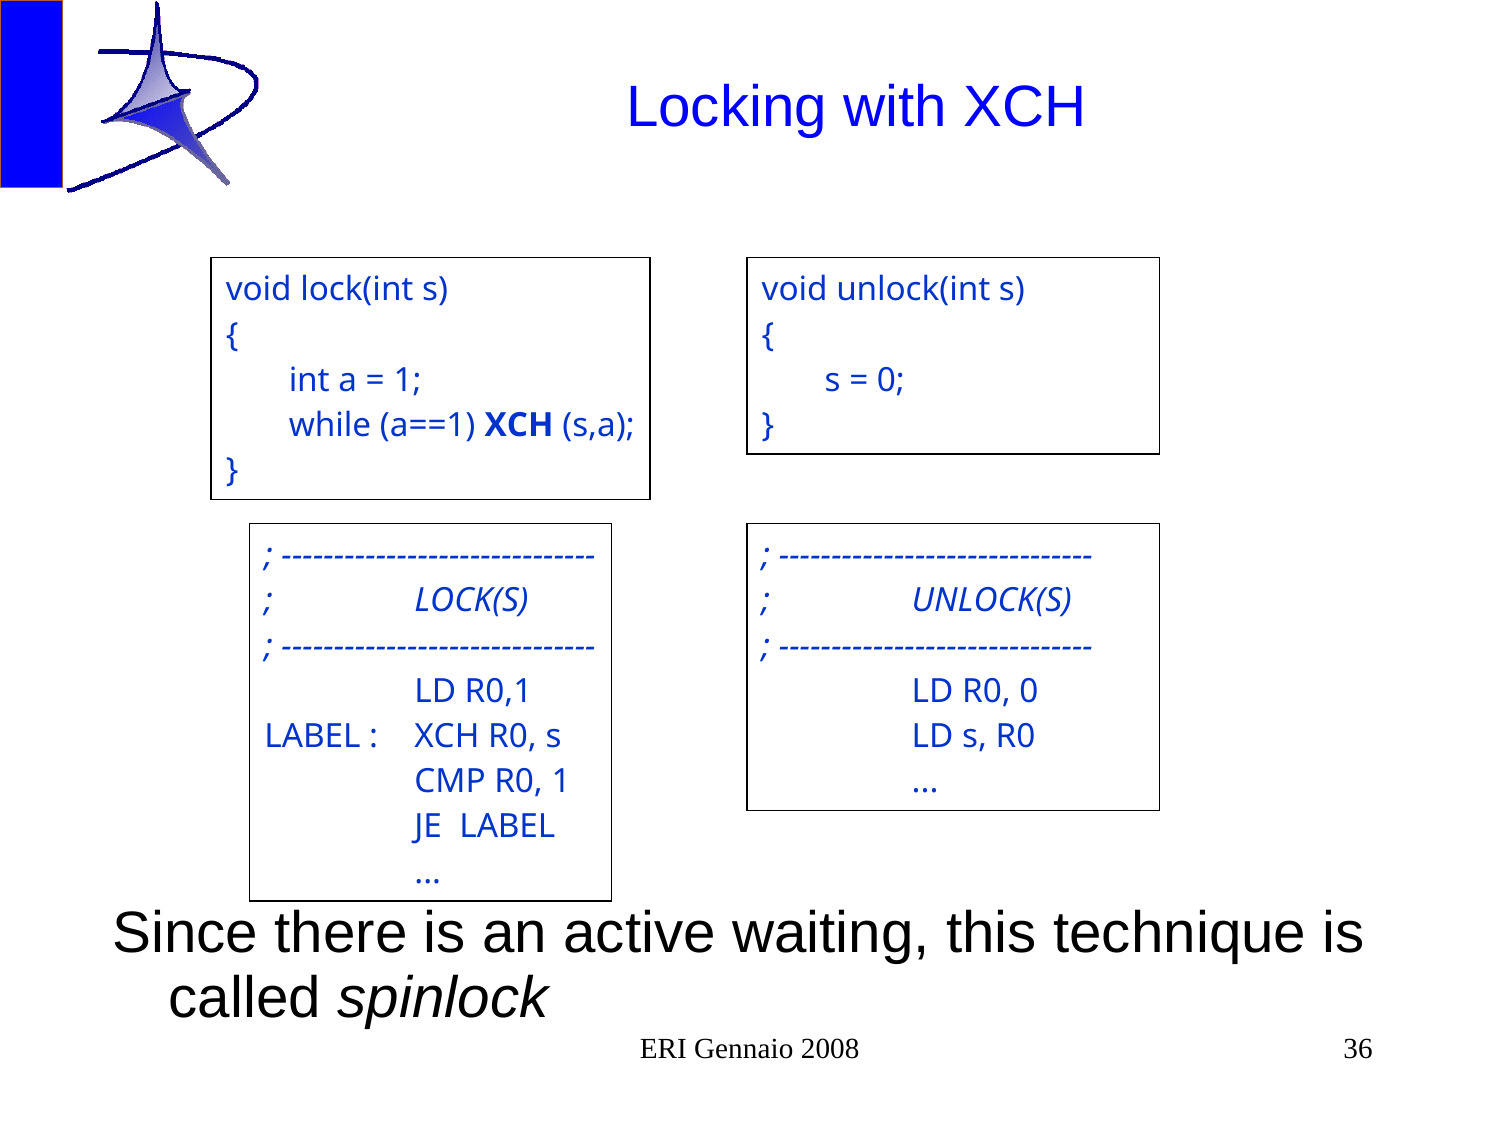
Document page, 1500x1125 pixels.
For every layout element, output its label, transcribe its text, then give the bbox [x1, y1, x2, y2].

text_box ; ------------------------------ ; UNLOCK(S) ; ------------------------------ LD R0, 0 LD s, R0 ... [746, 523, 1160, 811]
title Locking with XCH [262, 32, 1450, 181]
text_box ; ------------------------------ ; LOCK(S) ; ------------------------------ LD R0,1 LABEL : XCH R0, s CMP R0, 1 JE LABEL ... [249, 523, 612, 901]
picture [62, 0, 263, 197]
text_box void unlock(int s) { s = 0; } [746, 257, 1160, 455]
text_box void lock(int s) { int a = 1; while (a==1) XCH (s,a); } [211, 257, 651, 500]
list Since there is an active waiting, this technique is called spinlock [112, 900, 1450, 1031]
